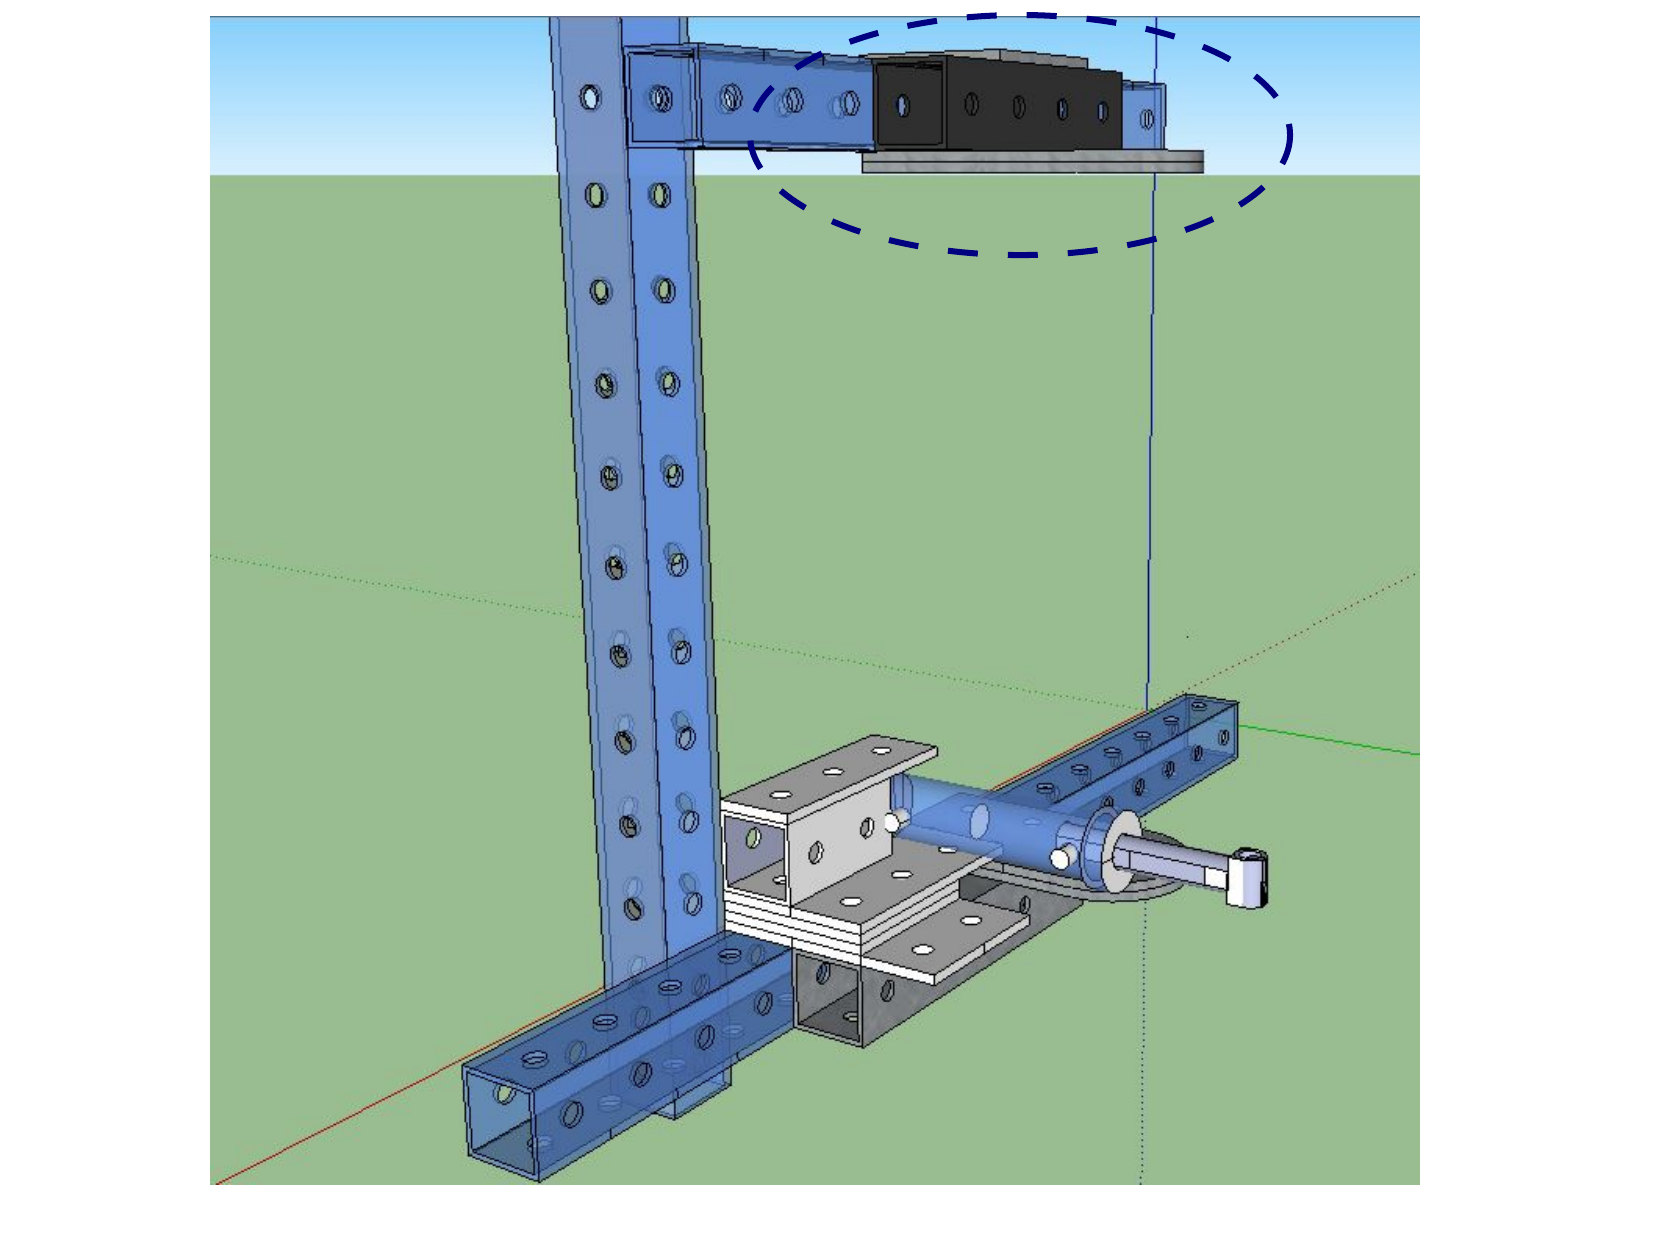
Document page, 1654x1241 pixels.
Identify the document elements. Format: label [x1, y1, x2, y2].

picture [210, 16, 1420, 1186]
